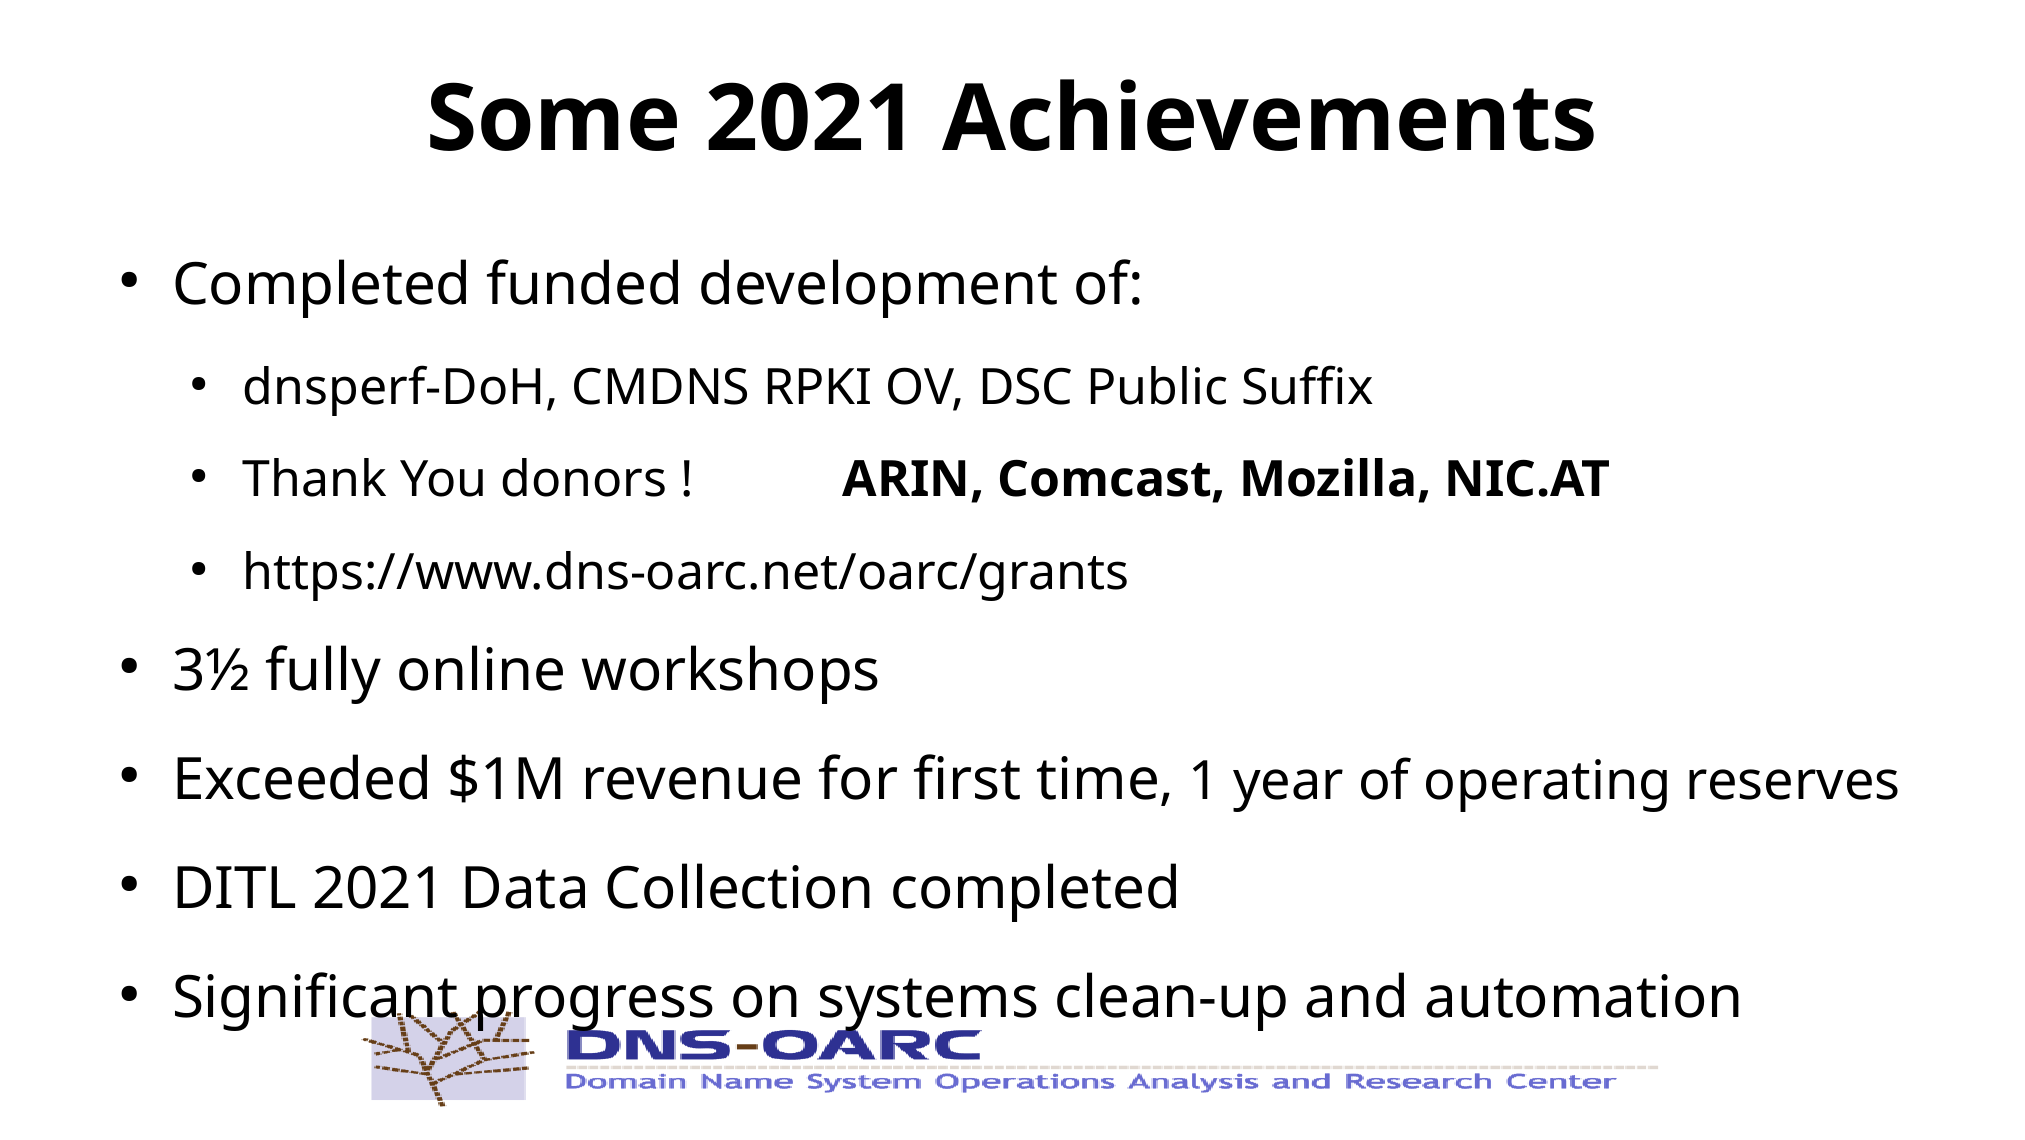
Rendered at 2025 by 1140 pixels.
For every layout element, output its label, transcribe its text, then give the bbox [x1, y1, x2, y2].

picture [1312, 1004, 1327, 1013]
picture [739, 1004, 757, 1013]
picture [1138, 1004, 1153, 1013]
picture [1611, 1004, 1626, 1013]
picture [1382, 1004, 1399, 1013]
list Completed funded development of: dnsperf-DoH, CMDNS RPKI OV, DSC Public Suffix Thank You donors ! ARIN, Comcast, Mozilla, NIC.AT https://www.dns-oarc.net/oarc/grants 3½ fully online workshops Exceeded $1M revenue for first time, 1 year of operating reserves DITL 2021 Data Collection completed Significant progress on systems clean-up and automation [101, 242, 1924, 904]
picture [1432, 1004, 1447, 1013]
picture [289, 1004, 1700, 1113]
picture [1263, 1004, 1280, 1013]
picture [541, 1004, 559, 1013]
picture [1522, 1004, 1540, 1013]
title Some 2021 Achievements [101, 45, 1924, 183]
picture [376, 1004, 391, 1013]
picture [576, 1004, 593, 1013]
picture [483, 1004, 500, 1013]
picture [1467, 1004, 1483, 1013]
picture [1227, 1004, 1243, 1013]
picture [1681, 1004, 1699, 1013]
